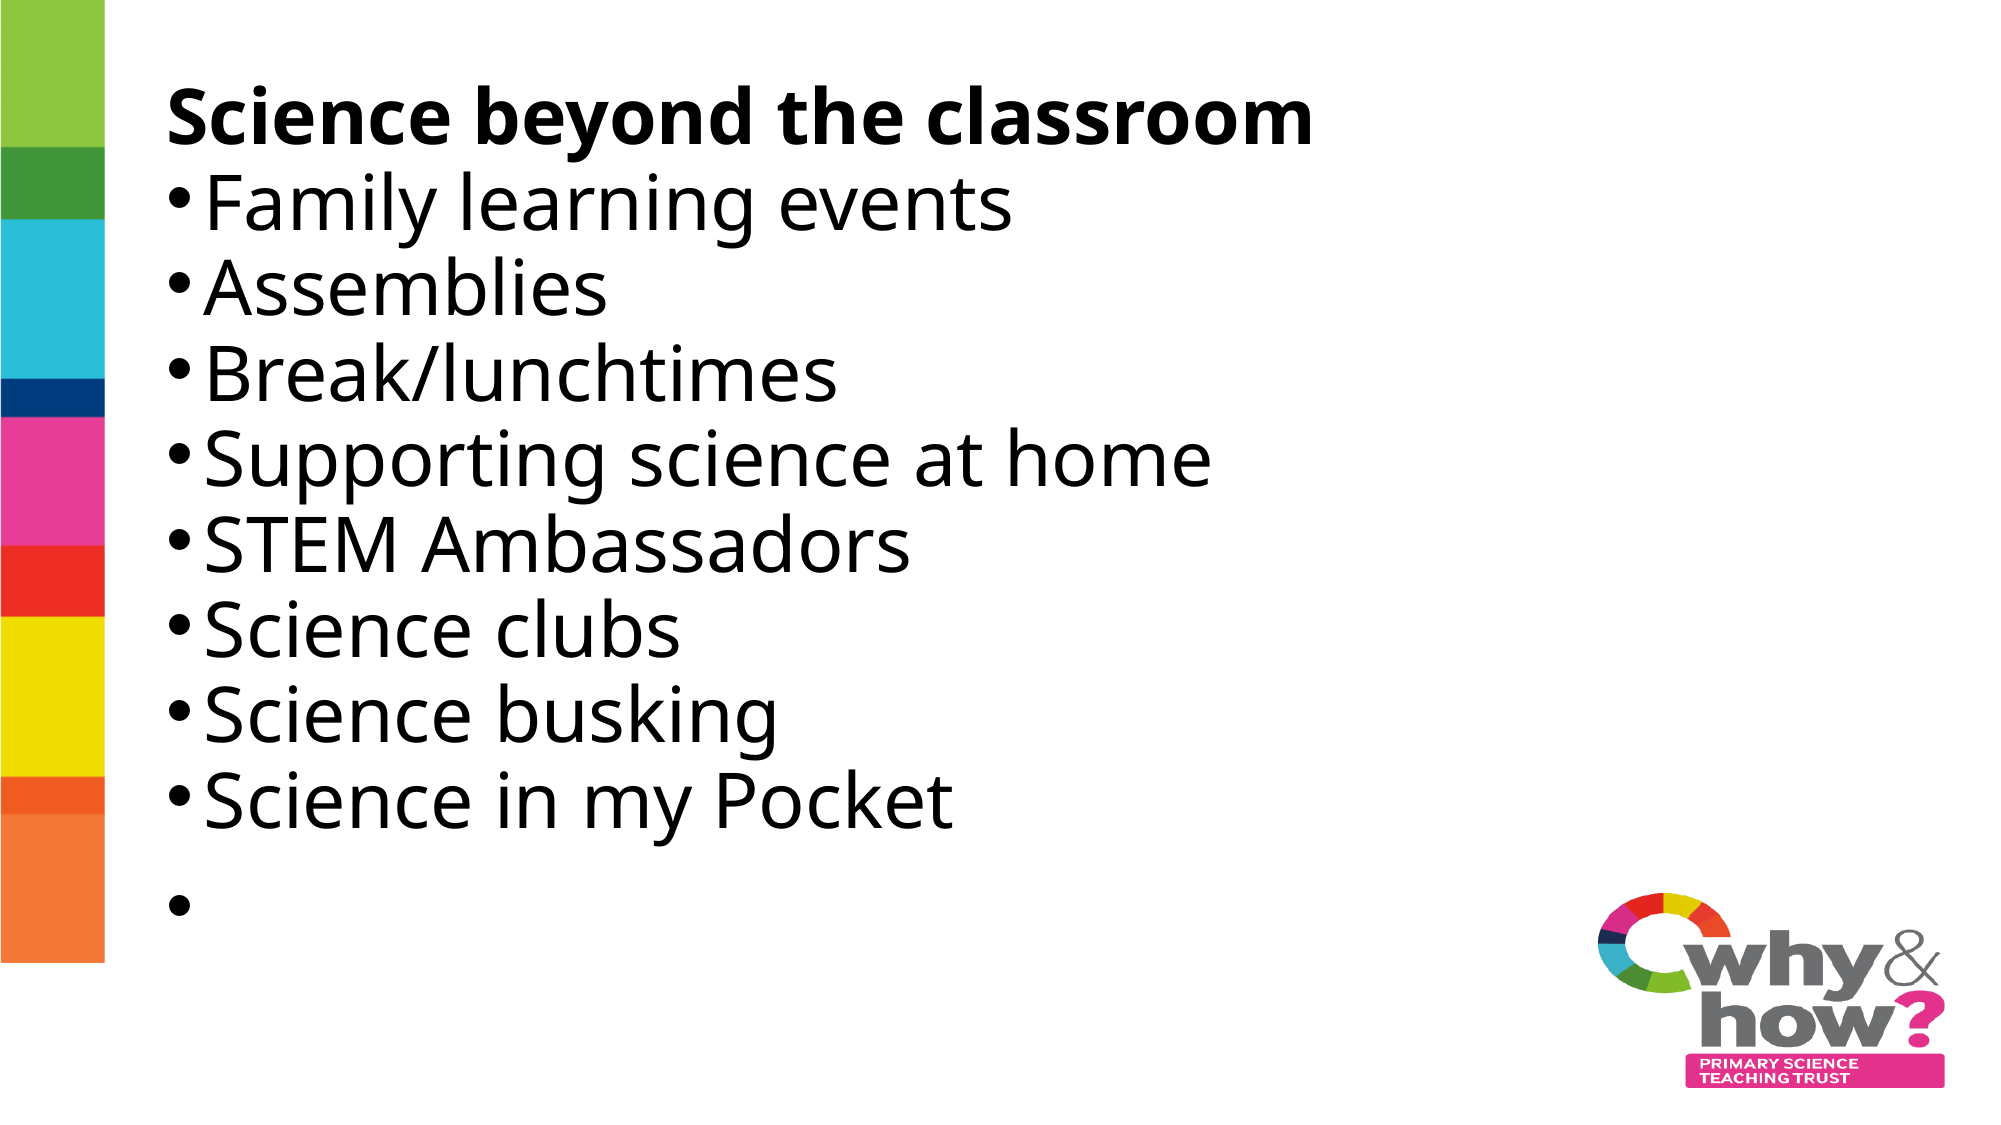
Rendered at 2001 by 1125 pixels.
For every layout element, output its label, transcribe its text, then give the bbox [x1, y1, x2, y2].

text_box Science beyond the classroom Family learning events Assemblies Break/lunchtimes Supporting science at home STEM Ambassadors Science clubs Science busking Science in my Pocket [151, 85, 1949, 882]
